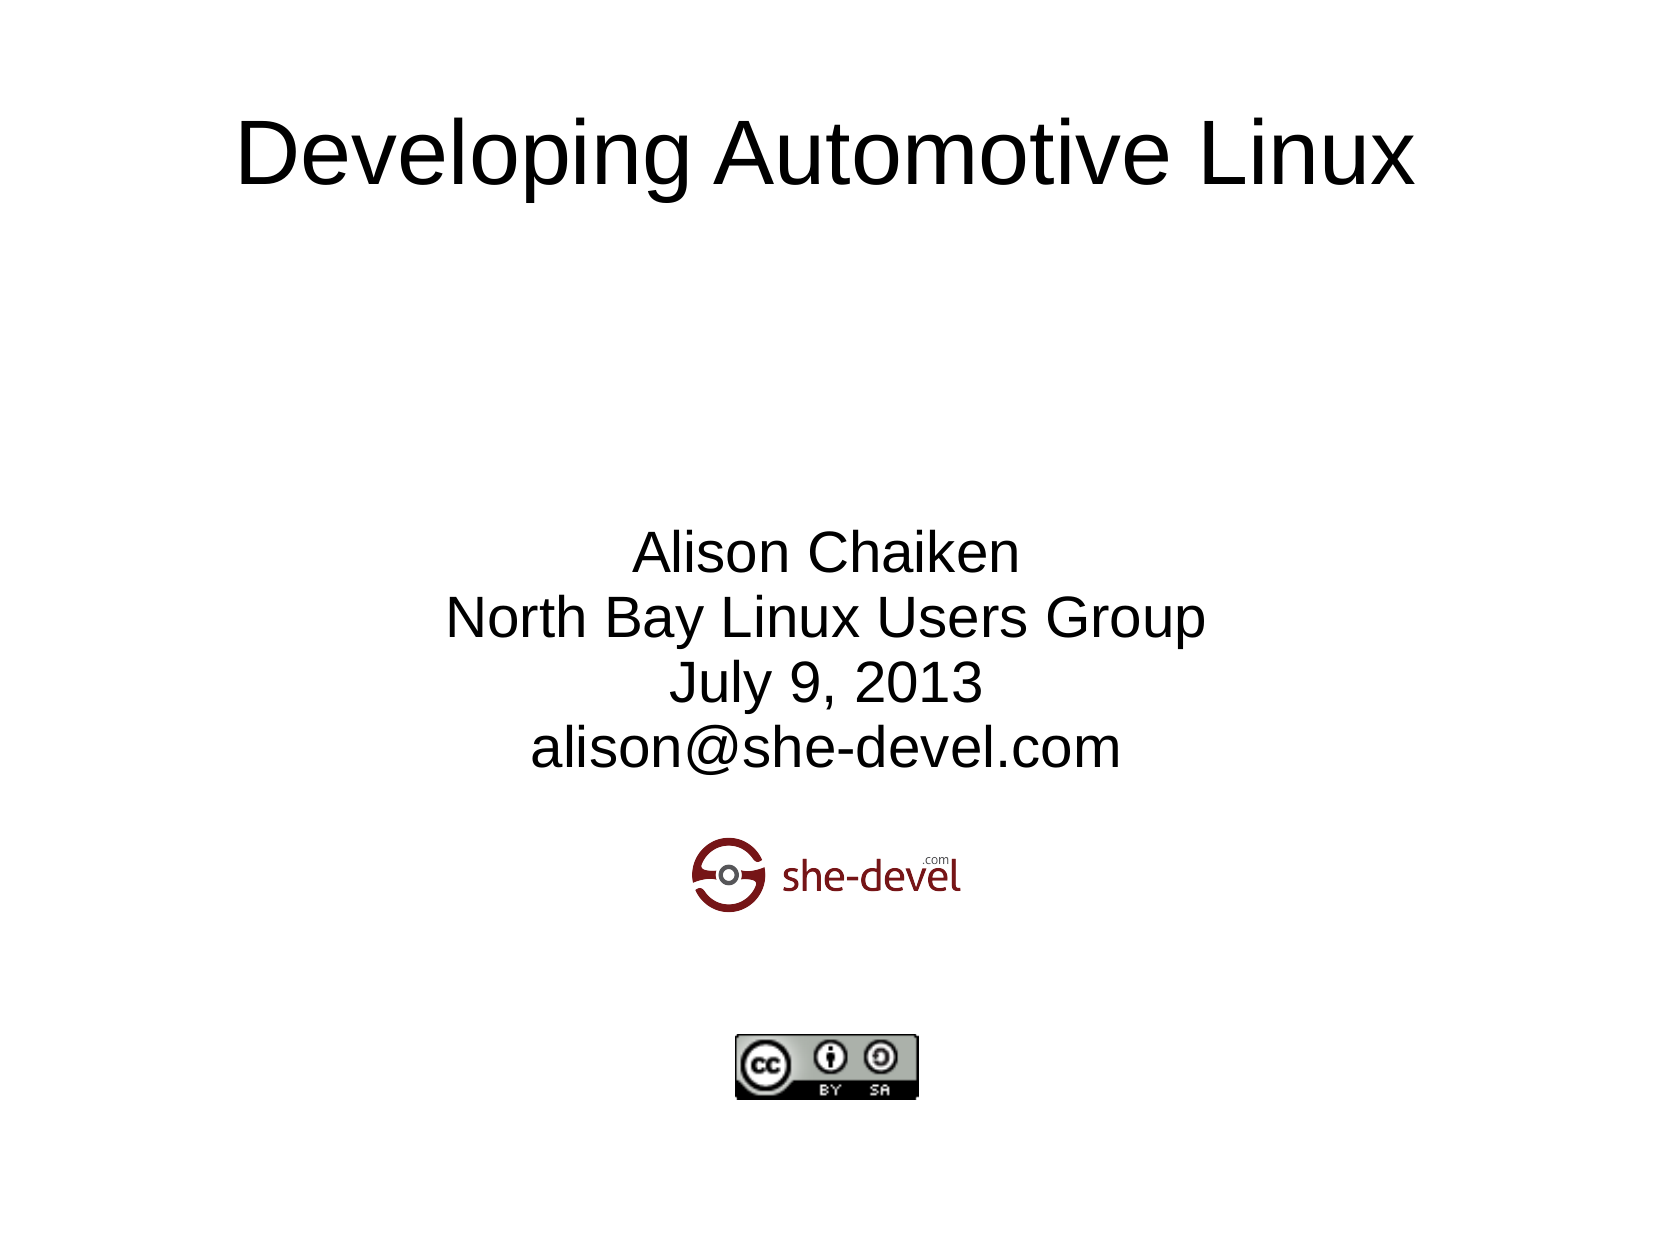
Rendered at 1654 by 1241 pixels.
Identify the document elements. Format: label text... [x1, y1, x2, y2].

picture [735, 1034, 919, 1100]
title Developing Automotive Linux [82, 49, 1571, 257]
subtitle Alison Chaiken North Bay Linux Users Group July 9, 2013 alison@she-devel.com [82, 290, 1571, 1010]
picture [676, 824, 977, 926]
